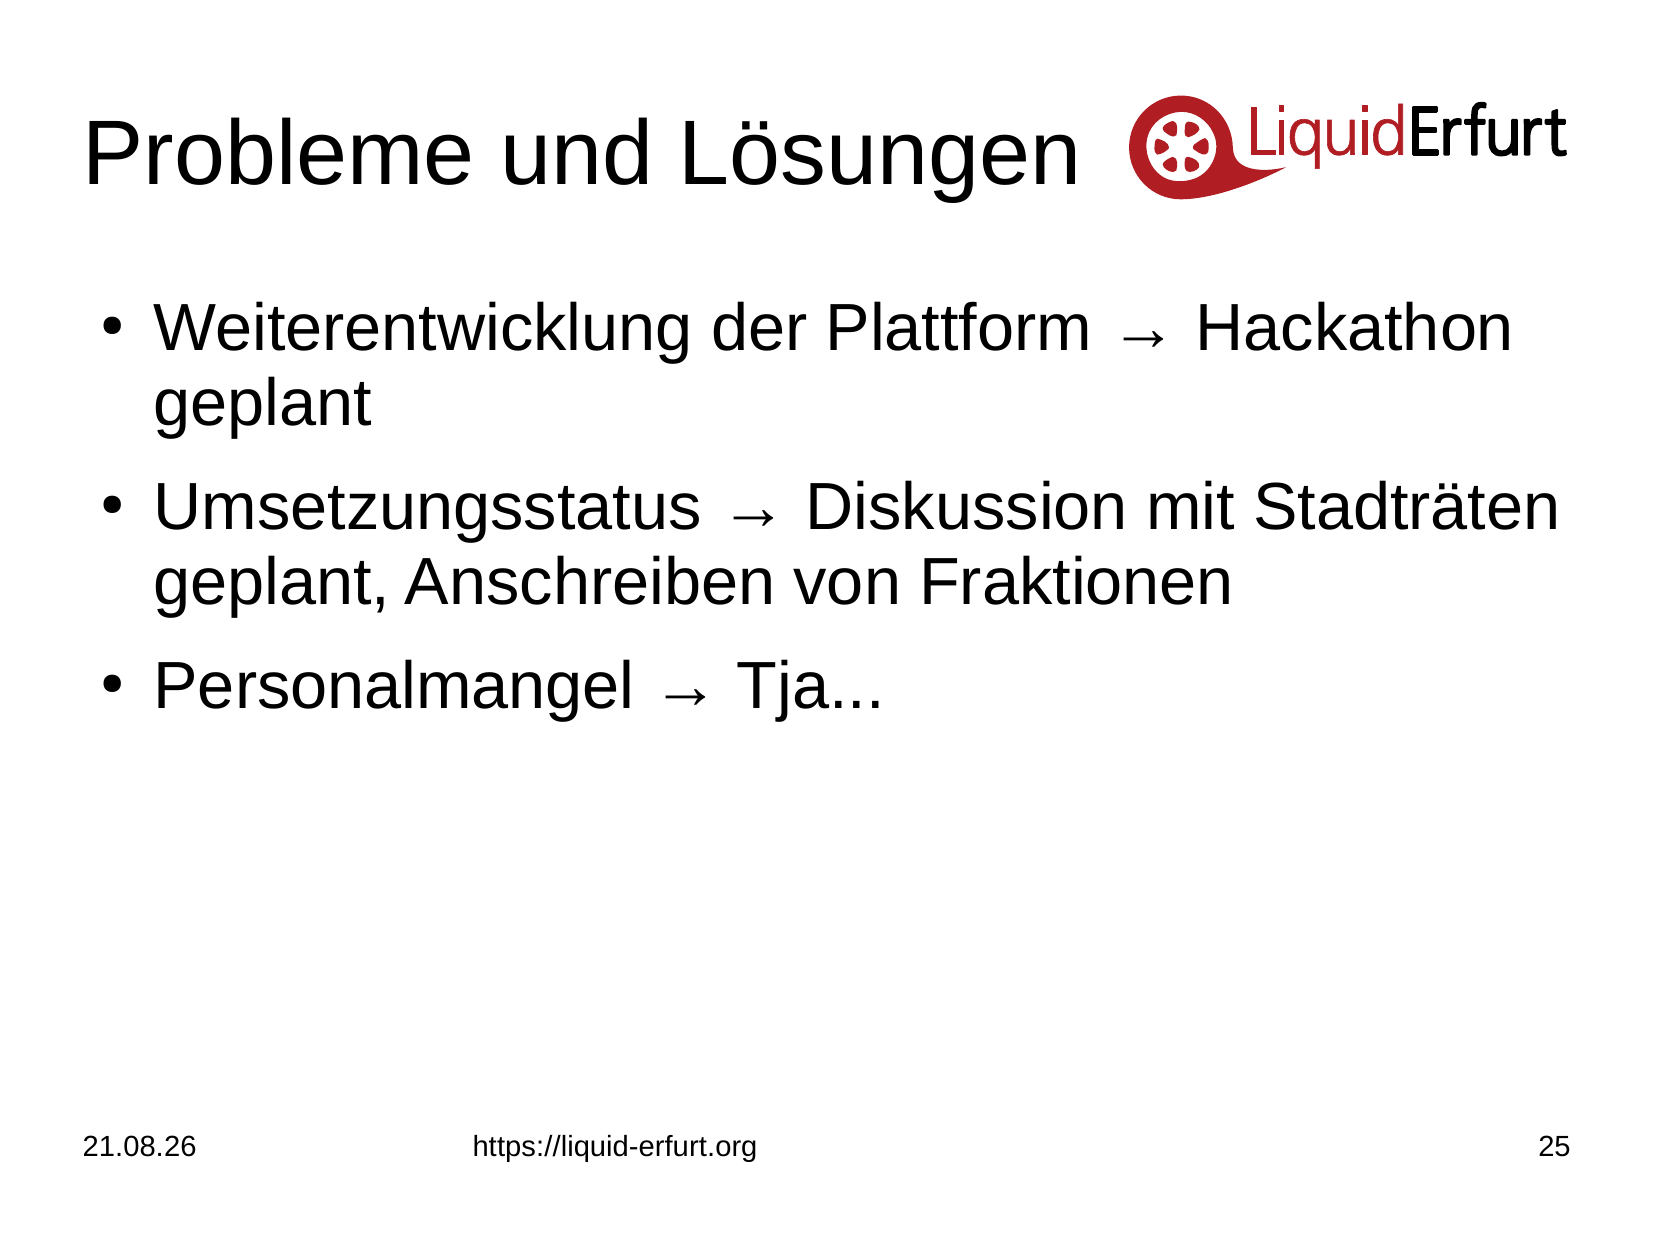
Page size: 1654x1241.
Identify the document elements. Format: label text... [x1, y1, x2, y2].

list Weiterentwicklung der Plattform → Hackathon geplant Umsetzungsstatus → Diskussion mit Stadträten geplant, Anschreiben von Fraktionen Personalmangel → Tja... [82, 290, 1571, 1010]
title Probleme und Lösungen [82, 49, 1571, 257]
